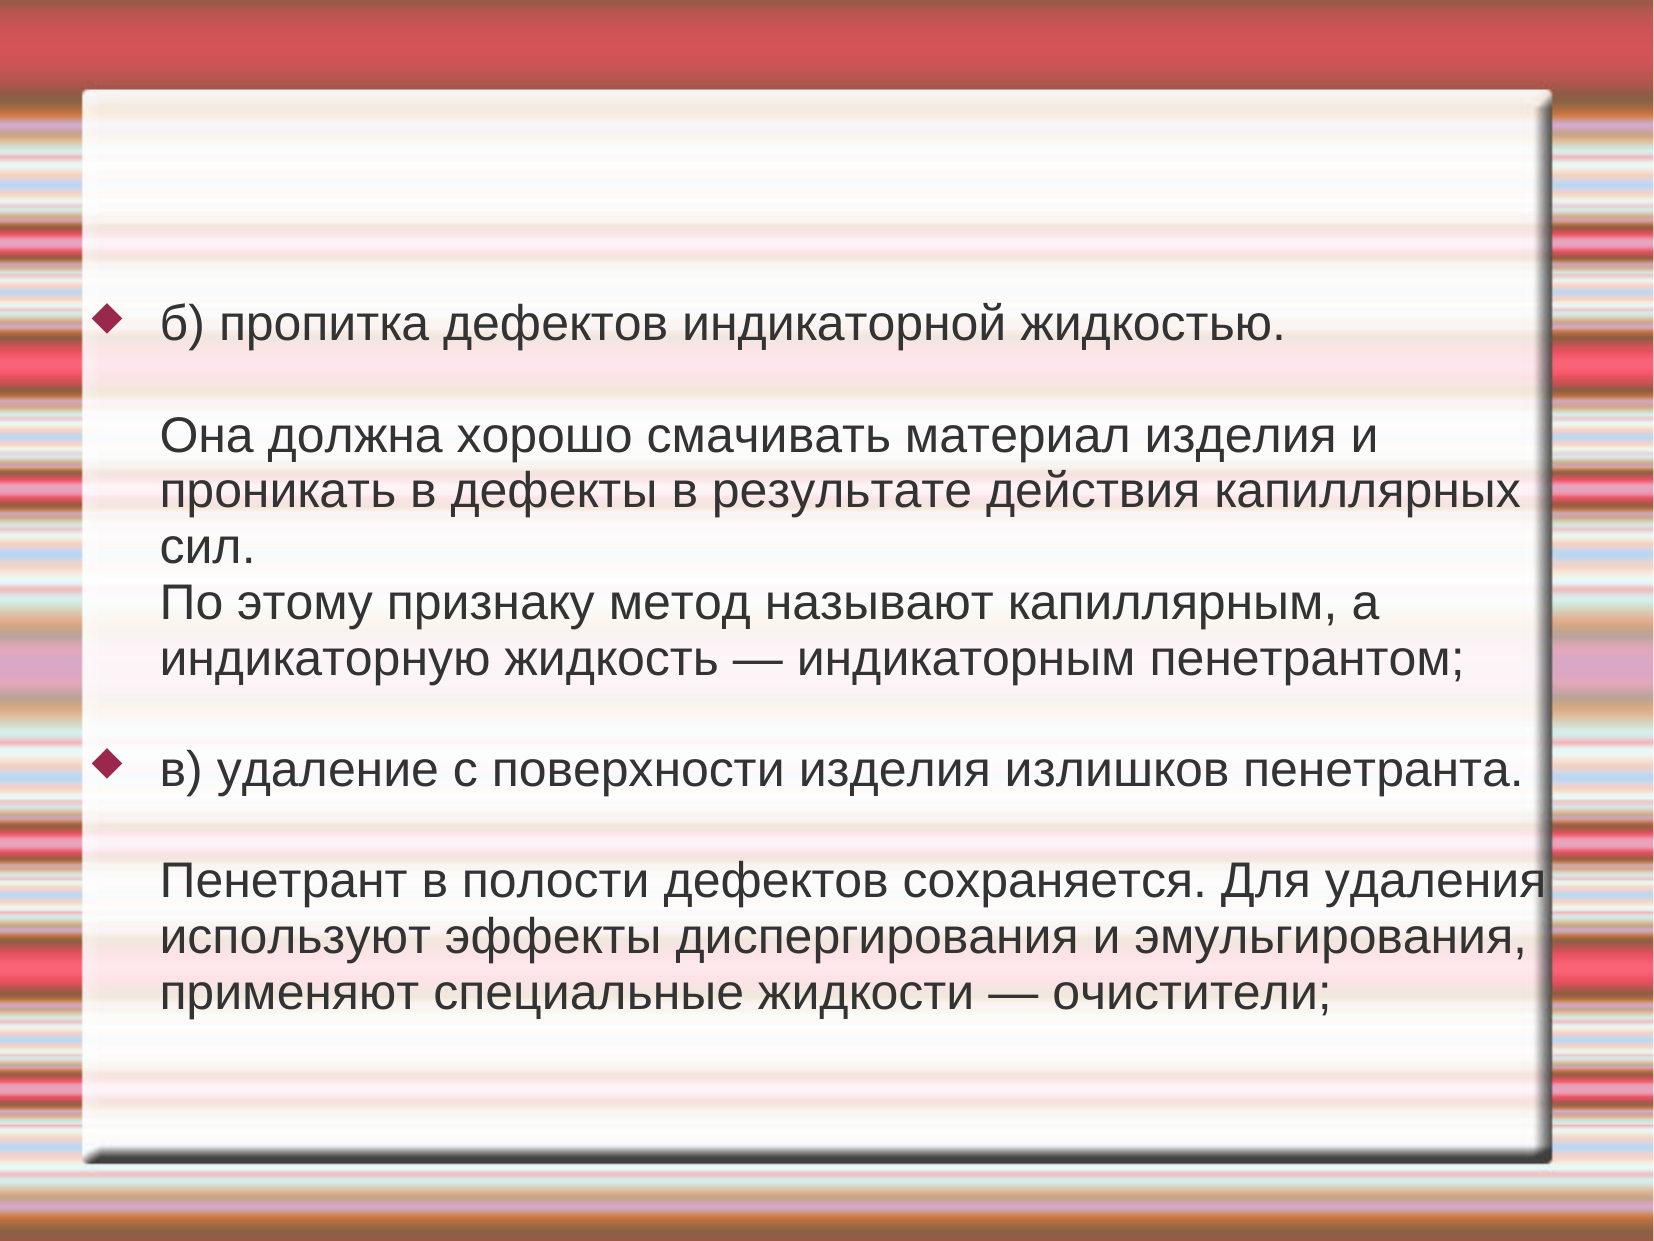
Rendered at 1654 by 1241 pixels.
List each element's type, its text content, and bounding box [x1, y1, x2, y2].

picture [0, 0, 1654, 1241]
list б) пропитка дефектов индикаторной жидкостью. Она должна хорошо смачивать материал изделия и проникать в дефекты в результате действия капиллярных сил. По этому признаку метод называют капиллярным, а индикаторную жидкость — индикаторным пенетрантом; в) удаление с поверхности изделия излишков пенетранта. Пенетрант в полости дефектов сохраняется. Для удаления используют эффекты диспергирования и эмульгирования, применяют специальные жидкости — очистители; [76, 295, 1565, 1114]
